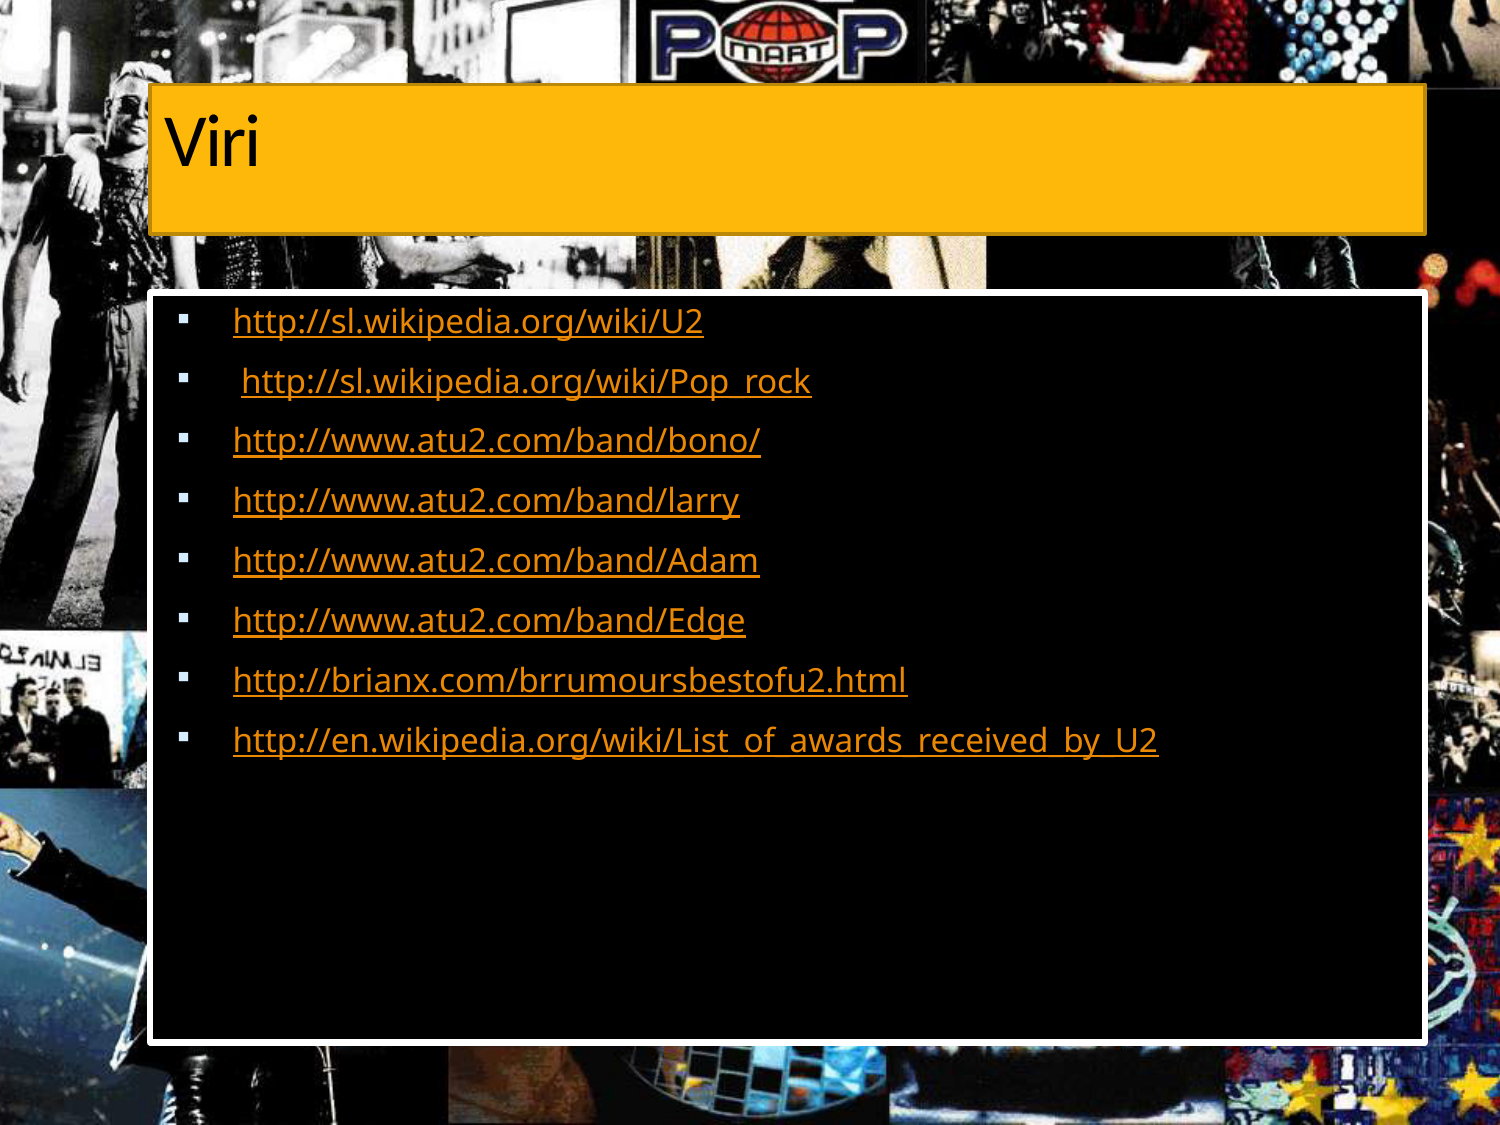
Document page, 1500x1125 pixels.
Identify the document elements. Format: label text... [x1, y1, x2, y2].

title Viri [150, 84, 1425, 235]
picture [0, 0, 1500, 1125]
list http://sl.wikipedia.org/wiki/U2 http://sl.wikipedia.org/wiki/Pop_rock http://www.atu2.com/band/bono/ http://www.atu2.com/band/larry http://www.atu2.com/band/Adam http://www.atu2.com/band/Edge http://brianx.com/brrumoursbestofu2.html http://en.wikipedia.org/wiki/List_of_awards_received_by_U2 [150, 292, 1425, 1043]
